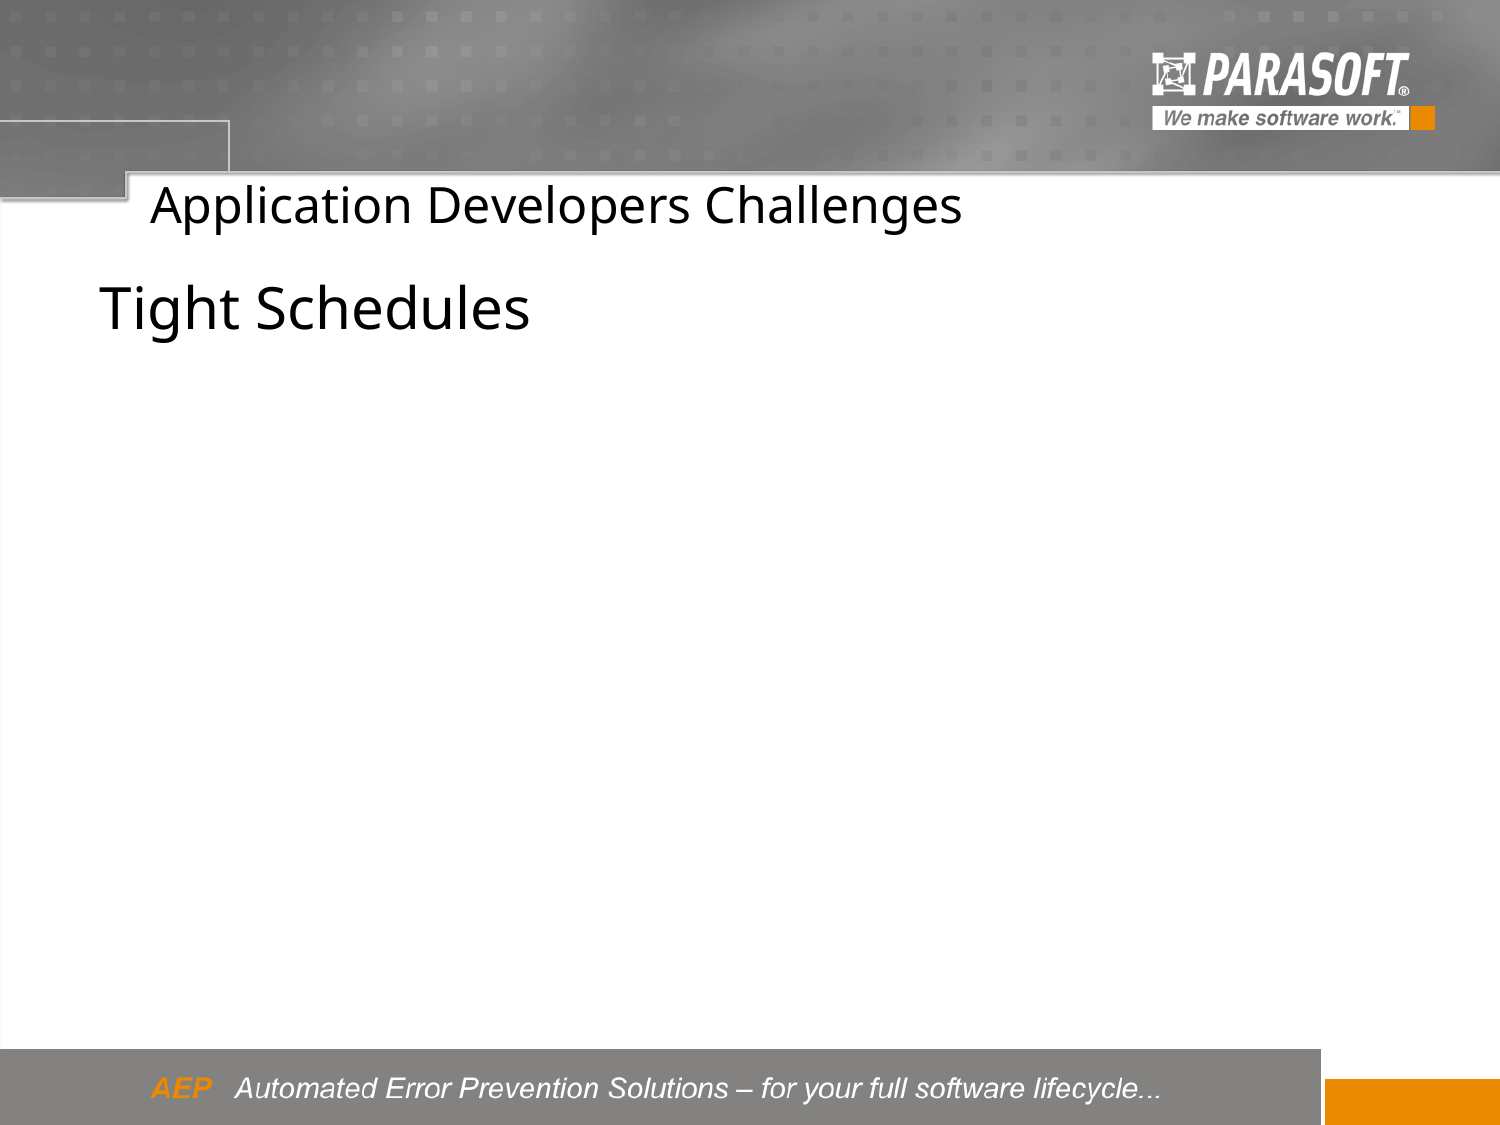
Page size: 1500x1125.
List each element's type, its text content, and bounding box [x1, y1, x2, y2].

picture [0, 0, 1500, 1125]
list Tight Schedules [99, 267, 1450, 995]
title Application Developers Challenges [150, 173, 1426, 235]
